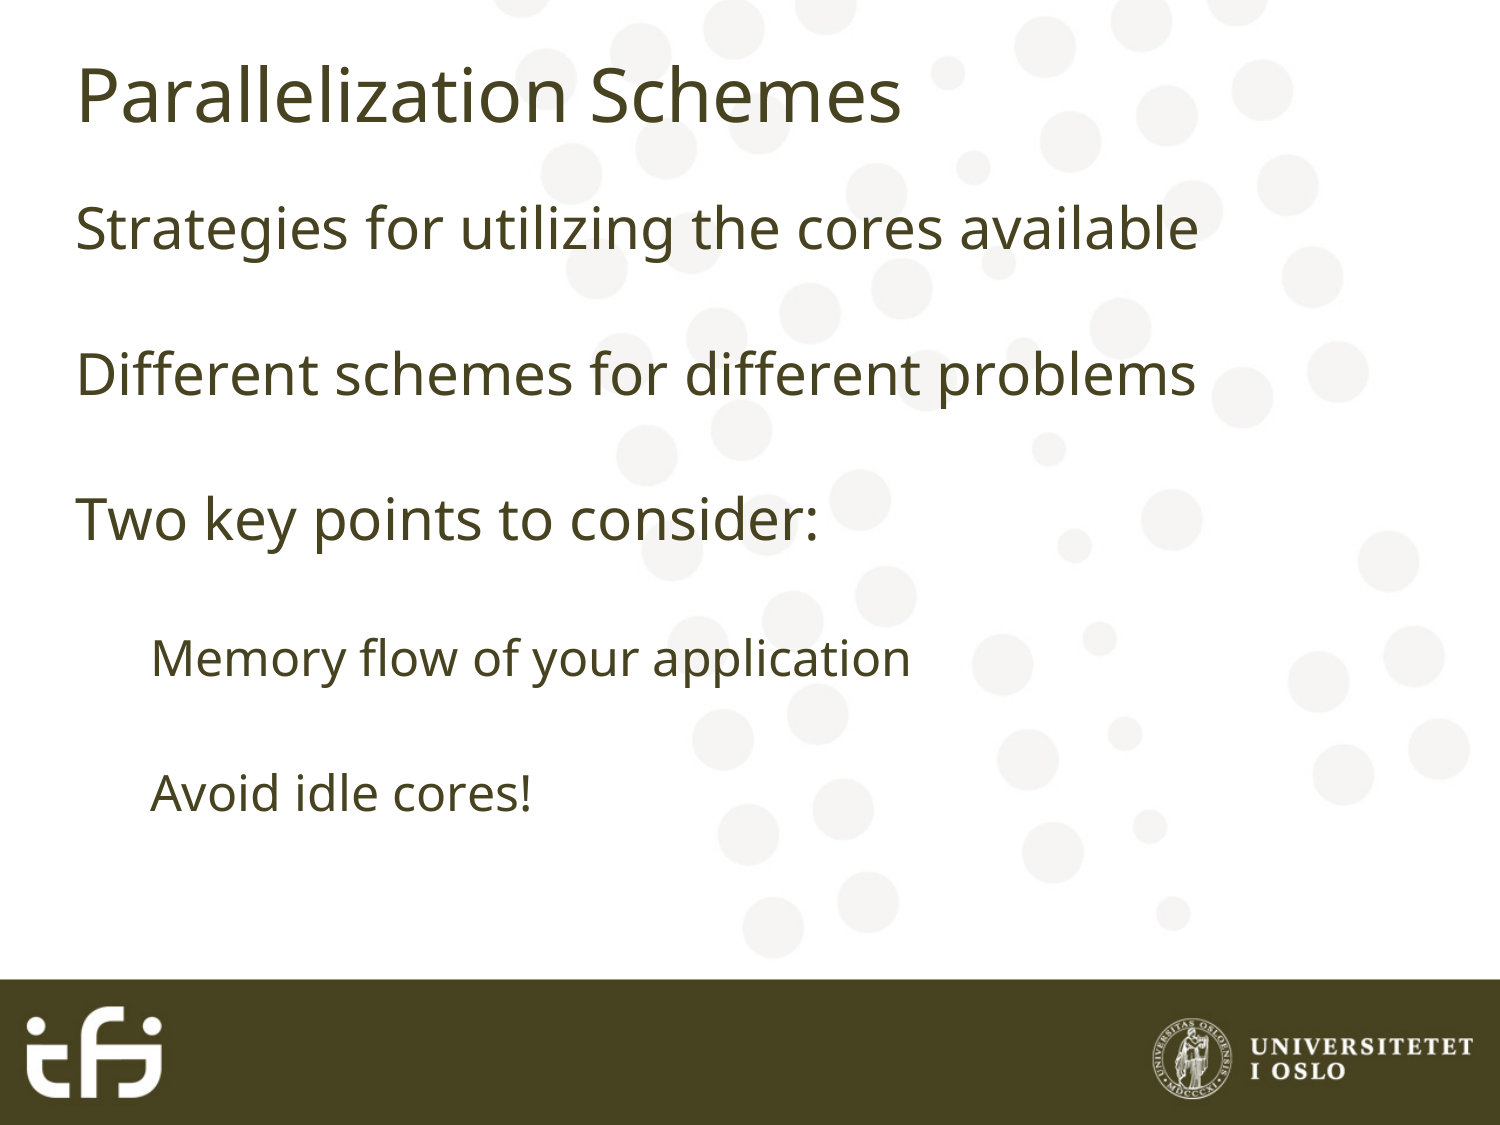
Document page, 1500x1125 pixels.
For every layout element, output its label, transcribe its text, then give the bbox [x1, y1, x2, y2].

list Strategies for utilizing the cores available Different schemes for different problems Two key points to consider: Memory flow of your application Avoid idle cores! [75, 187, 1426, 923]
picture [0, 0, 1500, 1125]
title Parallelization Schemes [75, 40, 1426, 146]
